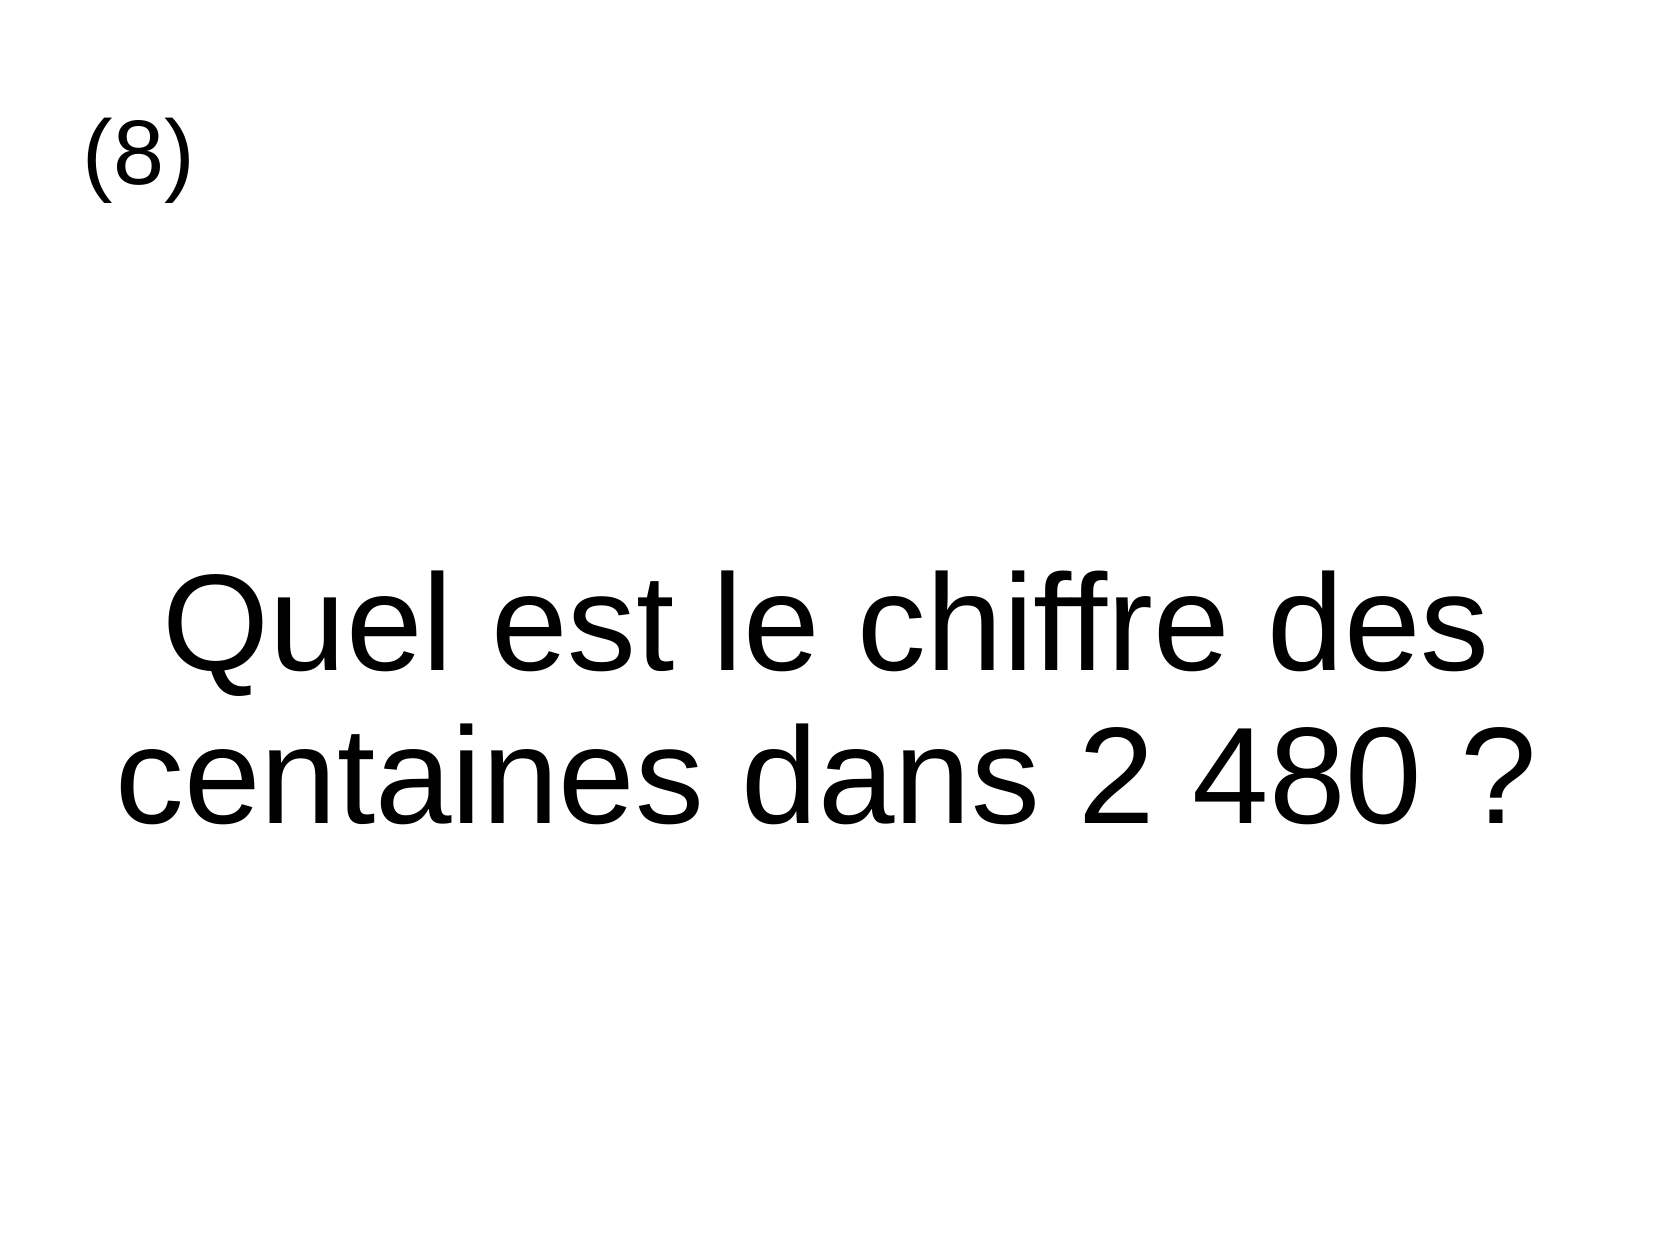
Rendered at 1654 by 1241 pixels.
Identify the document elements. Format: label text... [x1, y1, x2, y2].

title (8) [82, 56, 1571, 250]
subtitle Quel est le chiffre des centaines dans 2 480 ? [82, 297, 1571, 1102]
